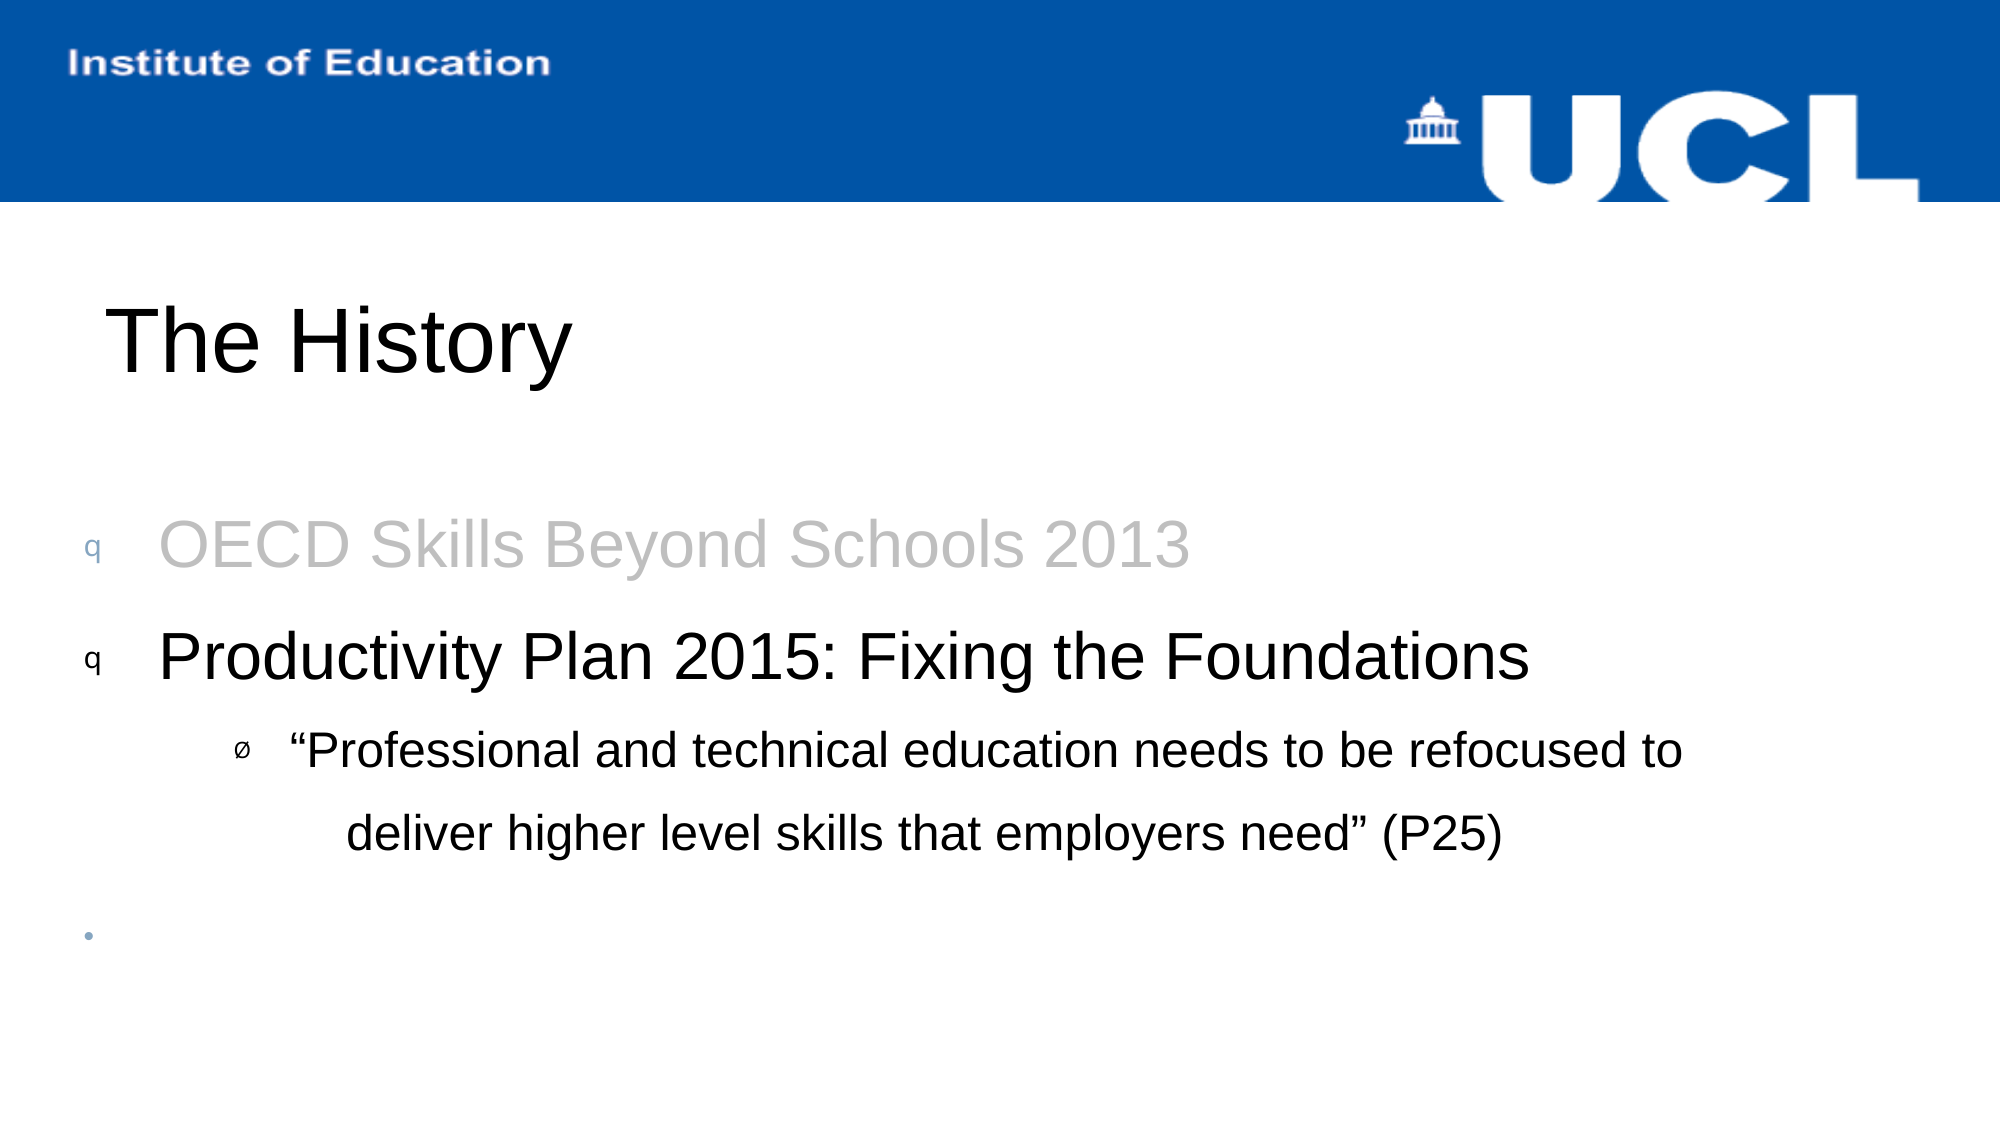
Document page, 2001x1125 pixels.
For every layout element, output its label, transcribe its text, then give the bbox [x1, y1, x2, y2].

text_box The History [89, 281, 1478, 400]
text_box OECD Skills Beyond Schools 2013 Productivity Plan 2015: Fixing the Foundations “Professional and technical education needs to be refocused to deliver higher level skills that employers need” (P25) [68, 462, 1798, 981]
